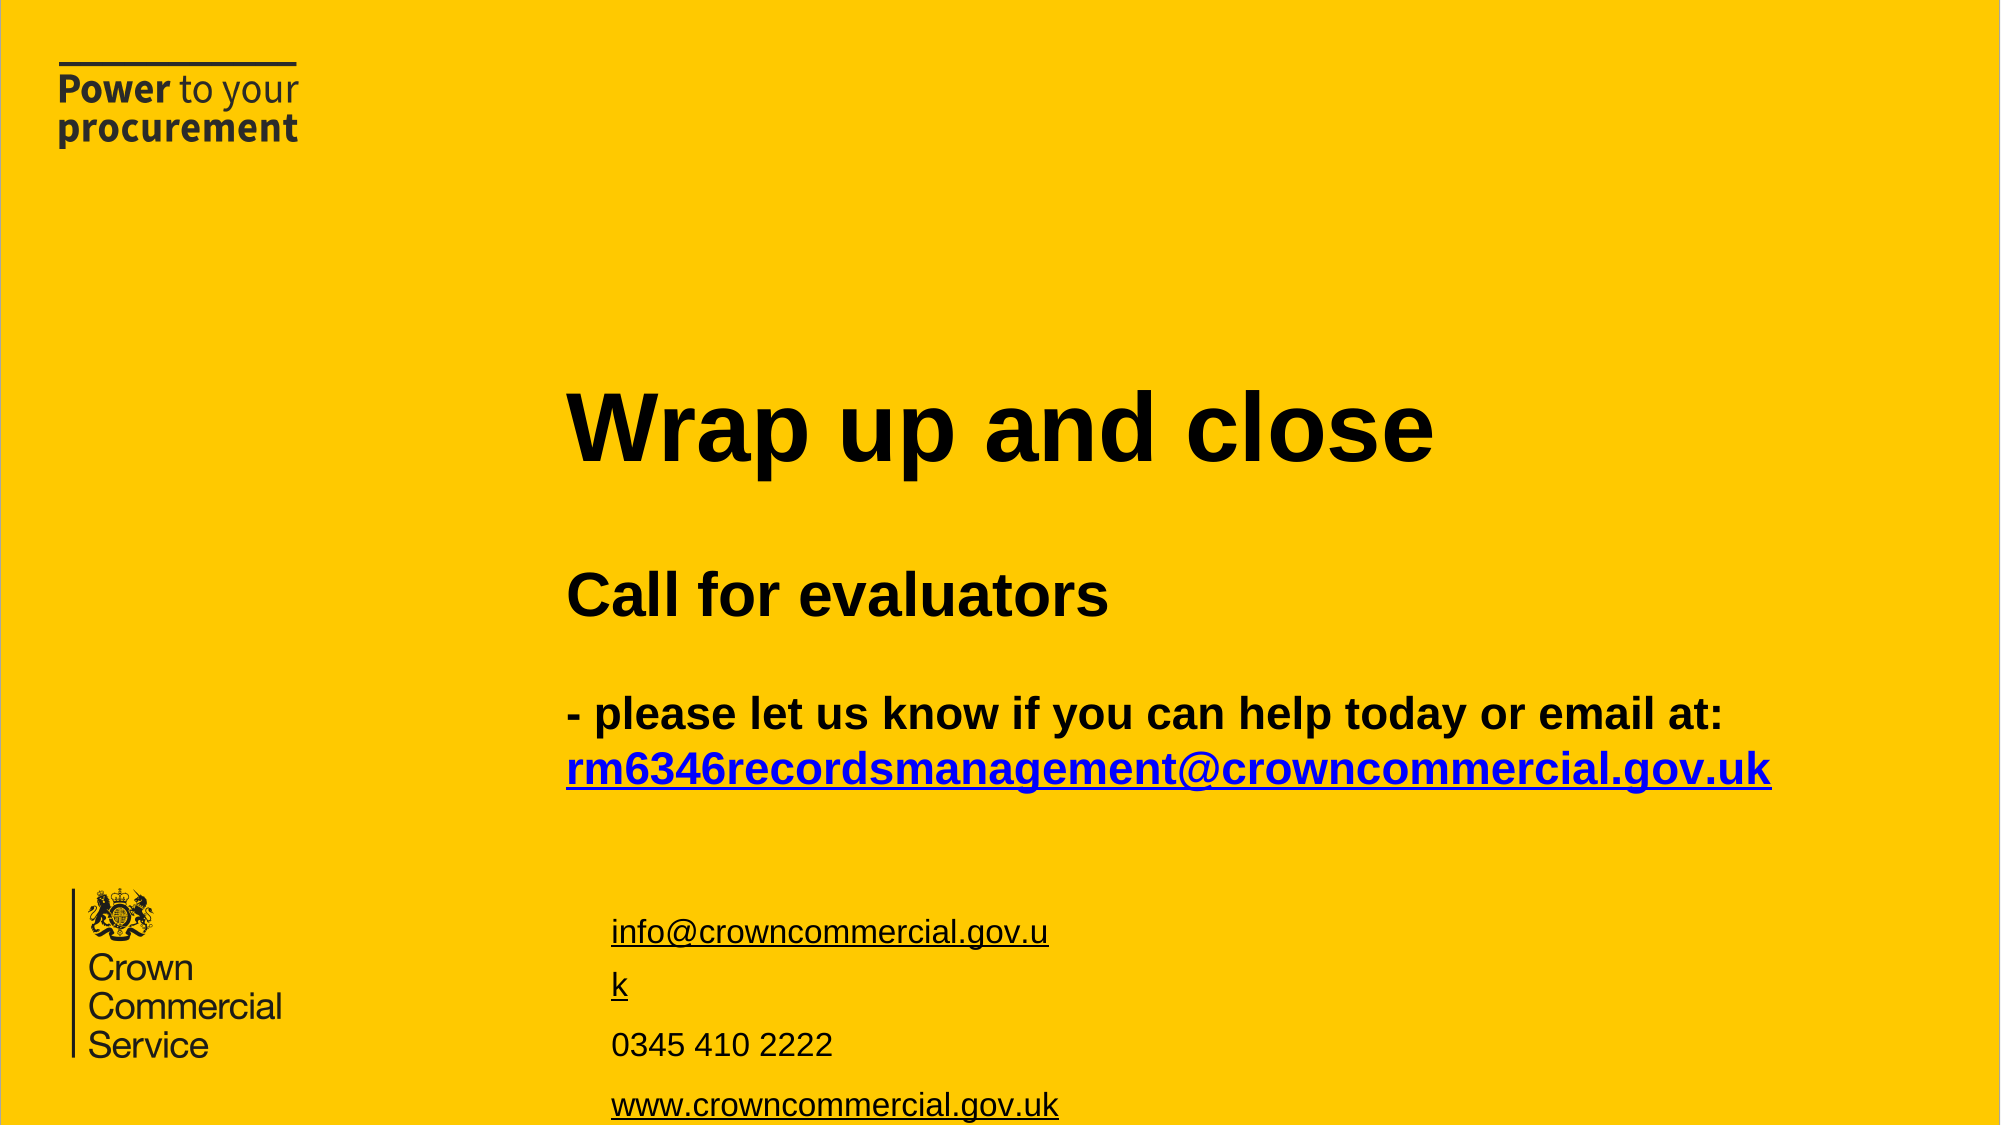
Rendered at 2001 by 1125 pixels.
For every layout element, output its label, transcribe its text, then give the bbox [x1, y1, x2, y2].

title info@crowncommercial.gov.uk 0345 410 2222 www.crowncommercial.gov.uk [609, 890, 1126, 1029]
title Wrap up and close Call for evaluators - please let us know if you can help today or email at: rm6346recordsmanagement@crowncommercial.gov.uk [566, 363, 1776, 633]
